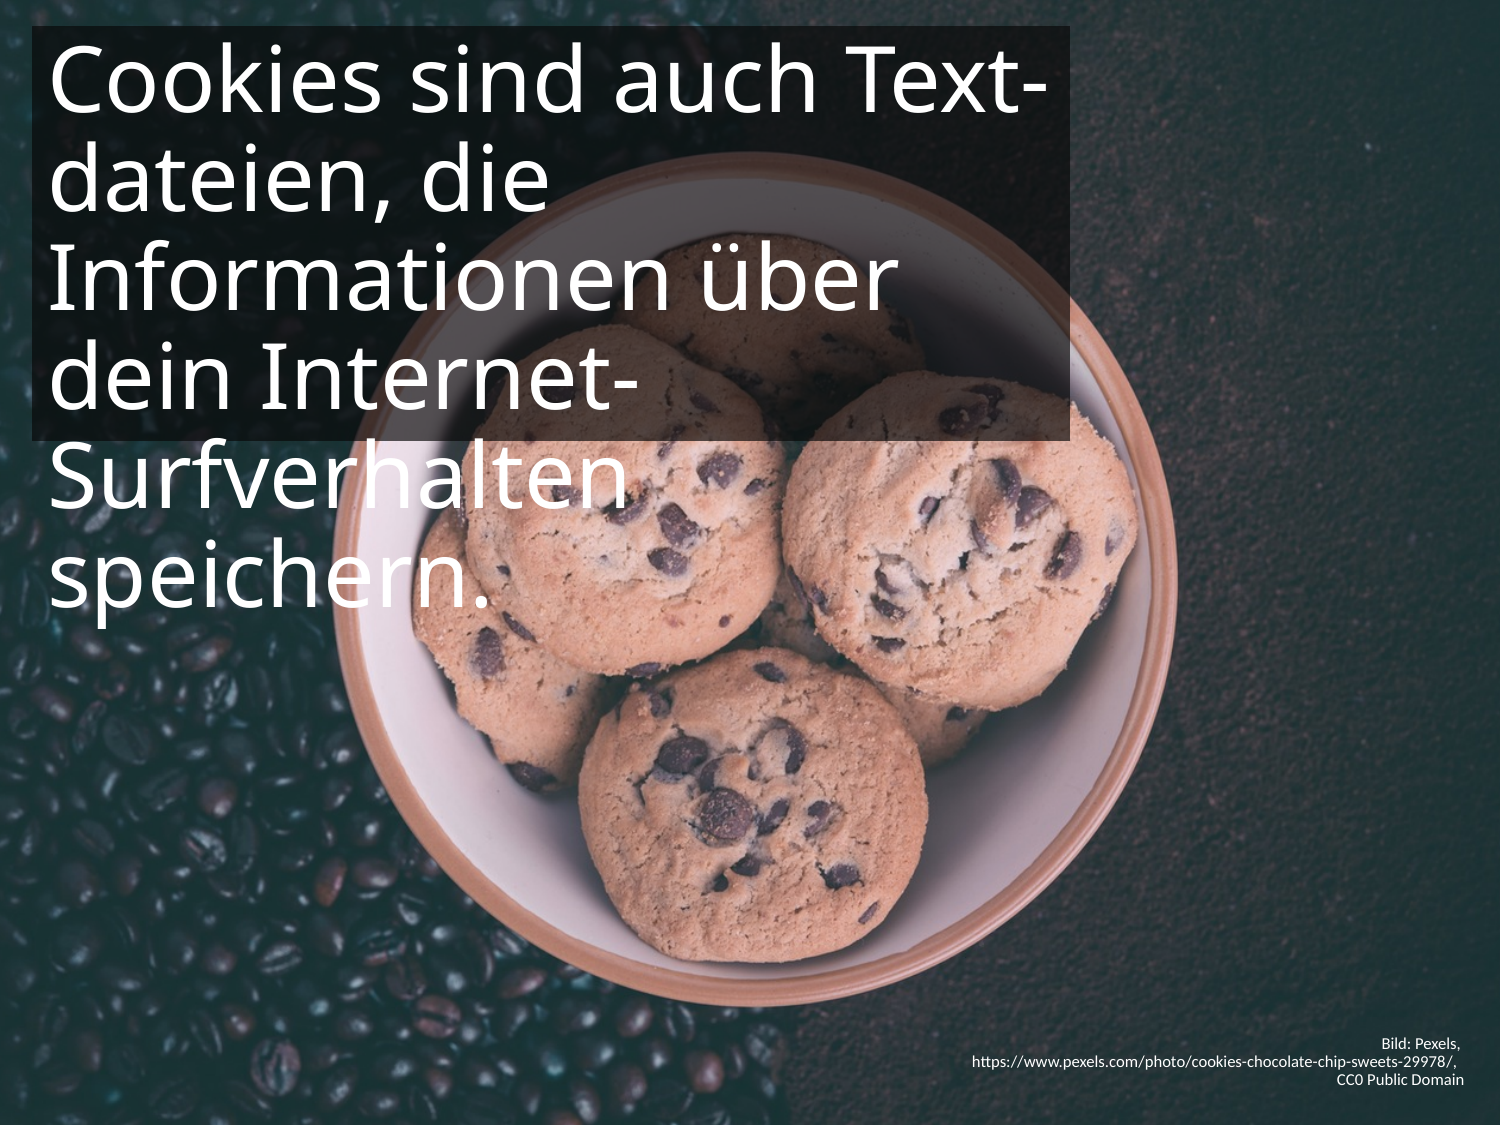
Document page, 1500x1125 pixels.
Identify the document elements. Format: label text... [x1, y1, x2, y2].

text_box Cookies sind auch Text-dateien, die Informationen über dein Internet-Surfverhalten speichern. [32, 26, 1070, 441]
picture [0, 0, 1500, 1125]
text_box Bild: Pexels, https://www.pexels.com/photo/cookies-chocolate-chip-sweets-29978/, CC0 Public Domain [956, 1027, 1481, 1101]
